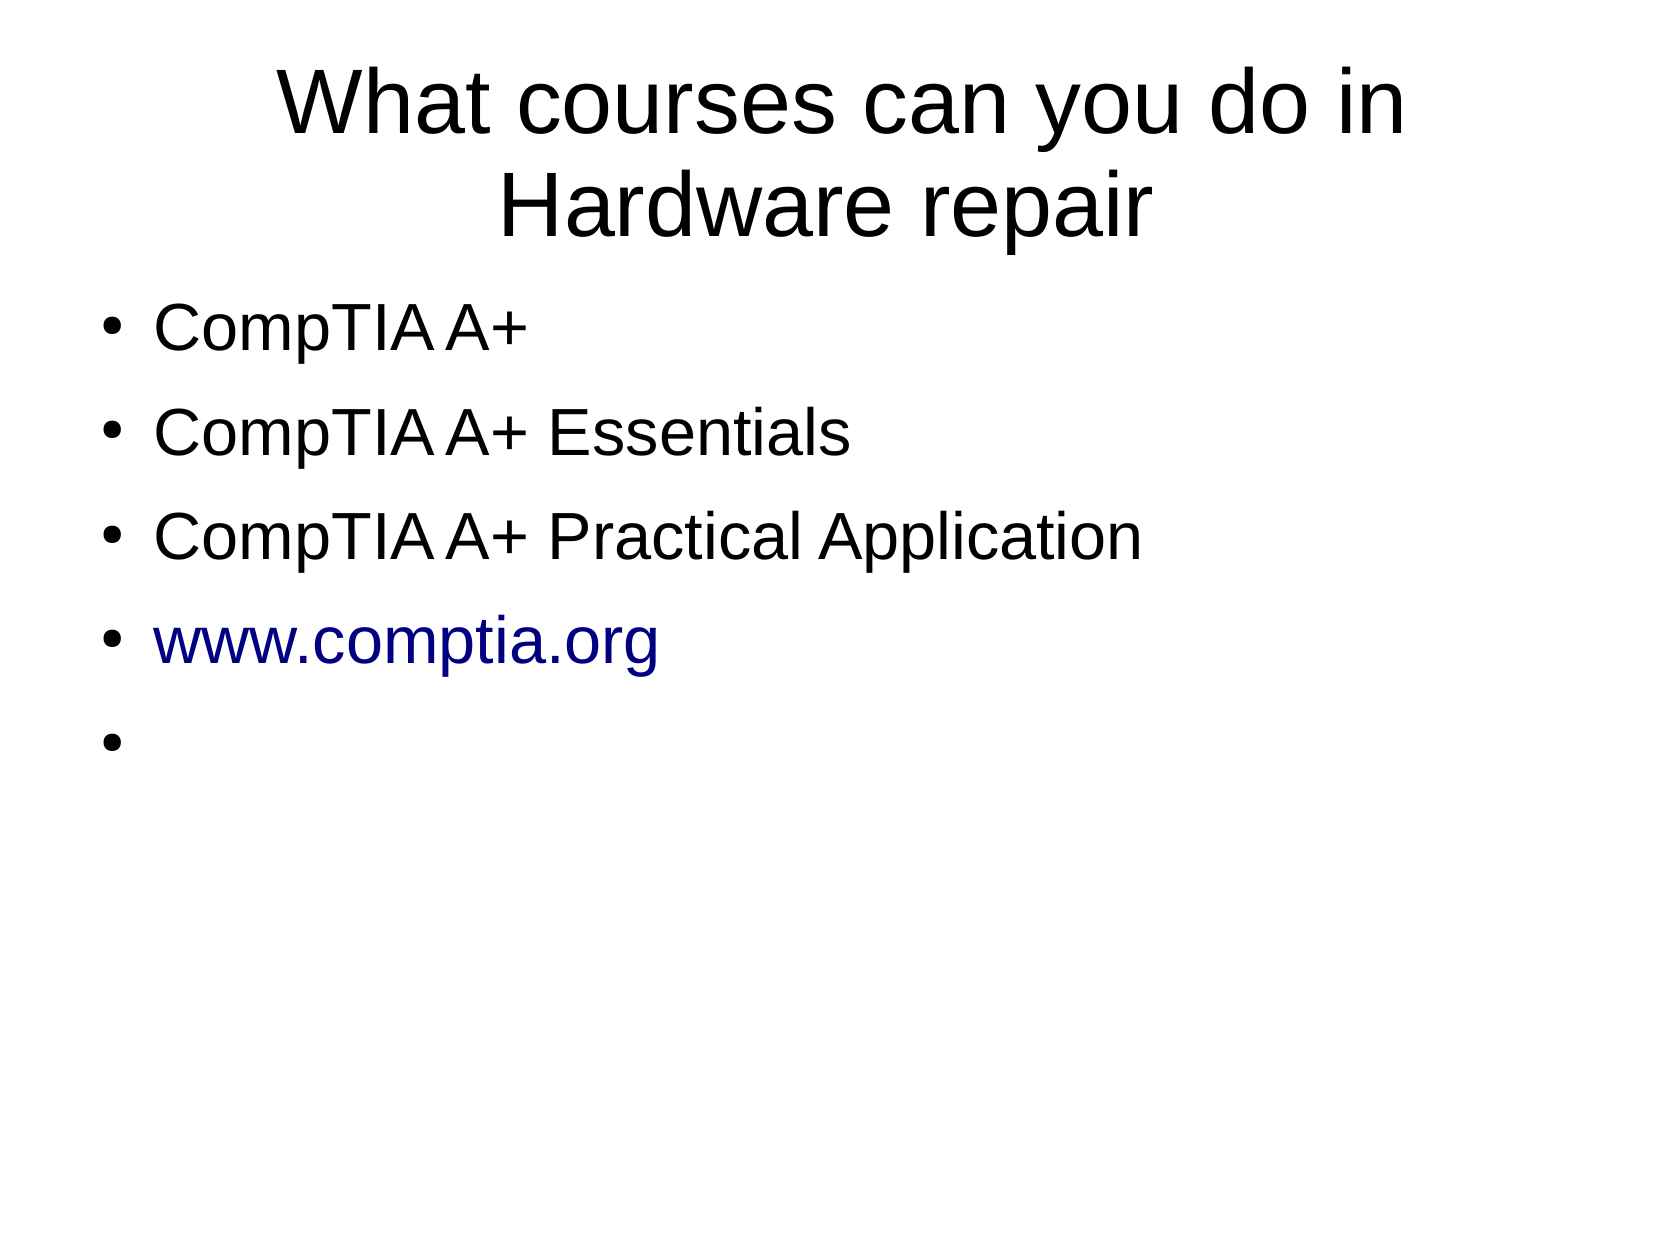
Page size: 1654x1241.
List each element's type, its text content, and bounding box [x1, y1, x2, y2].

title What courses can you do in Hardware repair [82, 39, 1571, 267]
list CompTIA A+ CompTIA A+ Essentials CompTIA A+ Practical Application www.comptia.org [82, 290, 1571, 1109]
